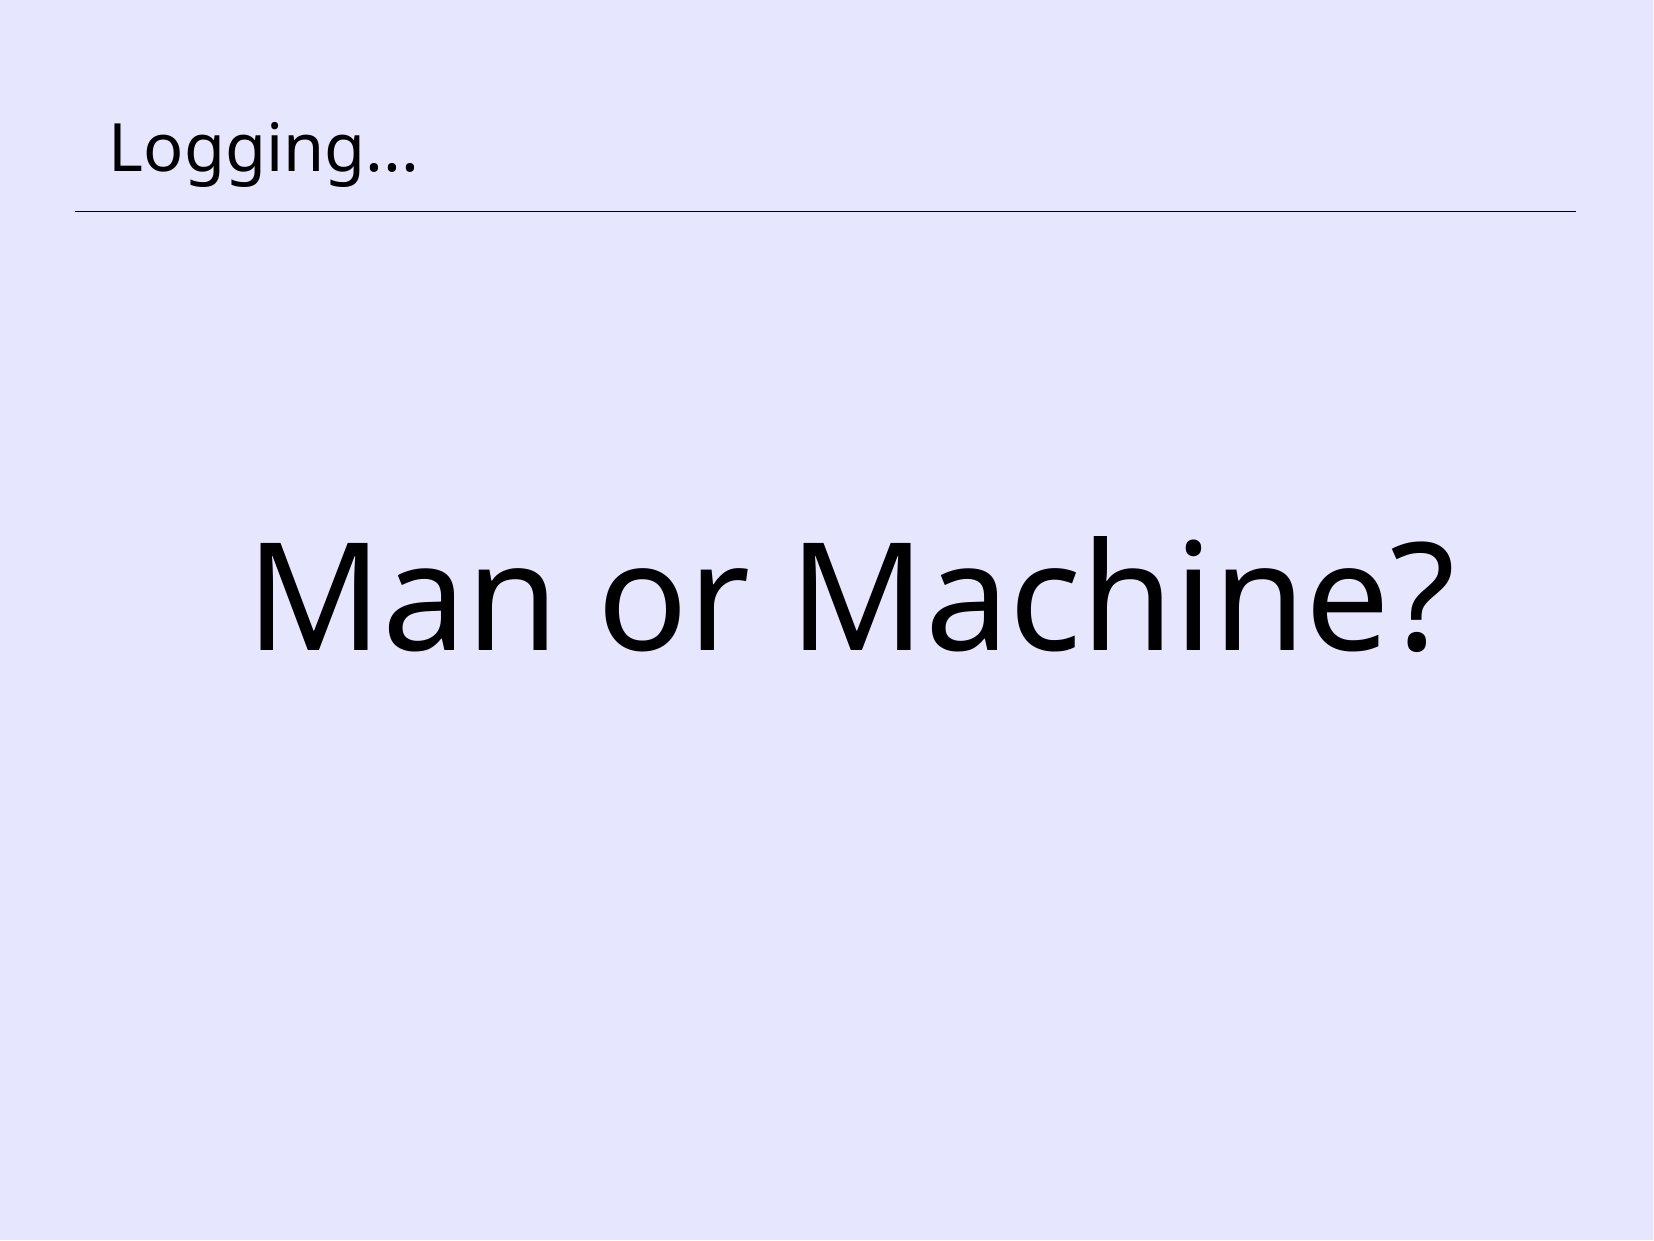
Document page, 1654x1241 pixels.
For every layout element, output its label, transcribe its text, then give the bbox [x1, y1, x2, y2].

text_box Logging... [94, 93, 423, 186]
text_box Man or Machine? [231, 482, 1361, 672]
